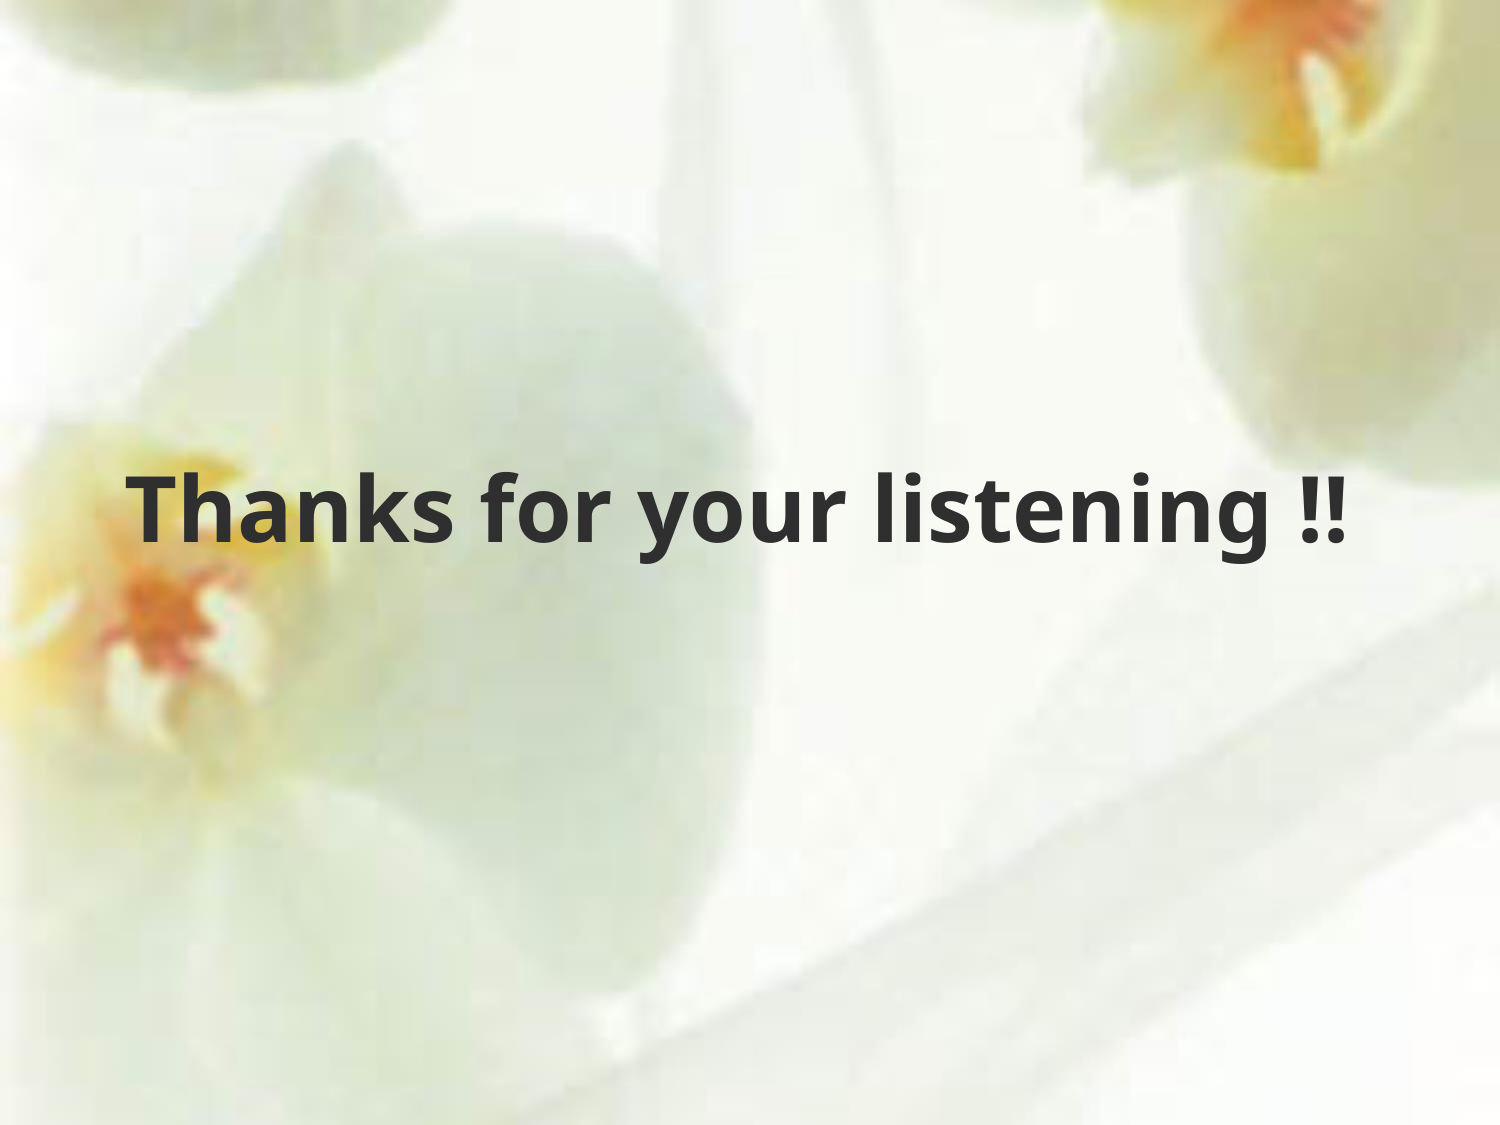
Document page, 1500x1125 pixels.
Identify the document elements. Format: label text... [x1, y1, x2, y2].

text_box Thanks for your listening !! [100, 385, 1376, 627]
picture [0, 0, 1500, 1125]
